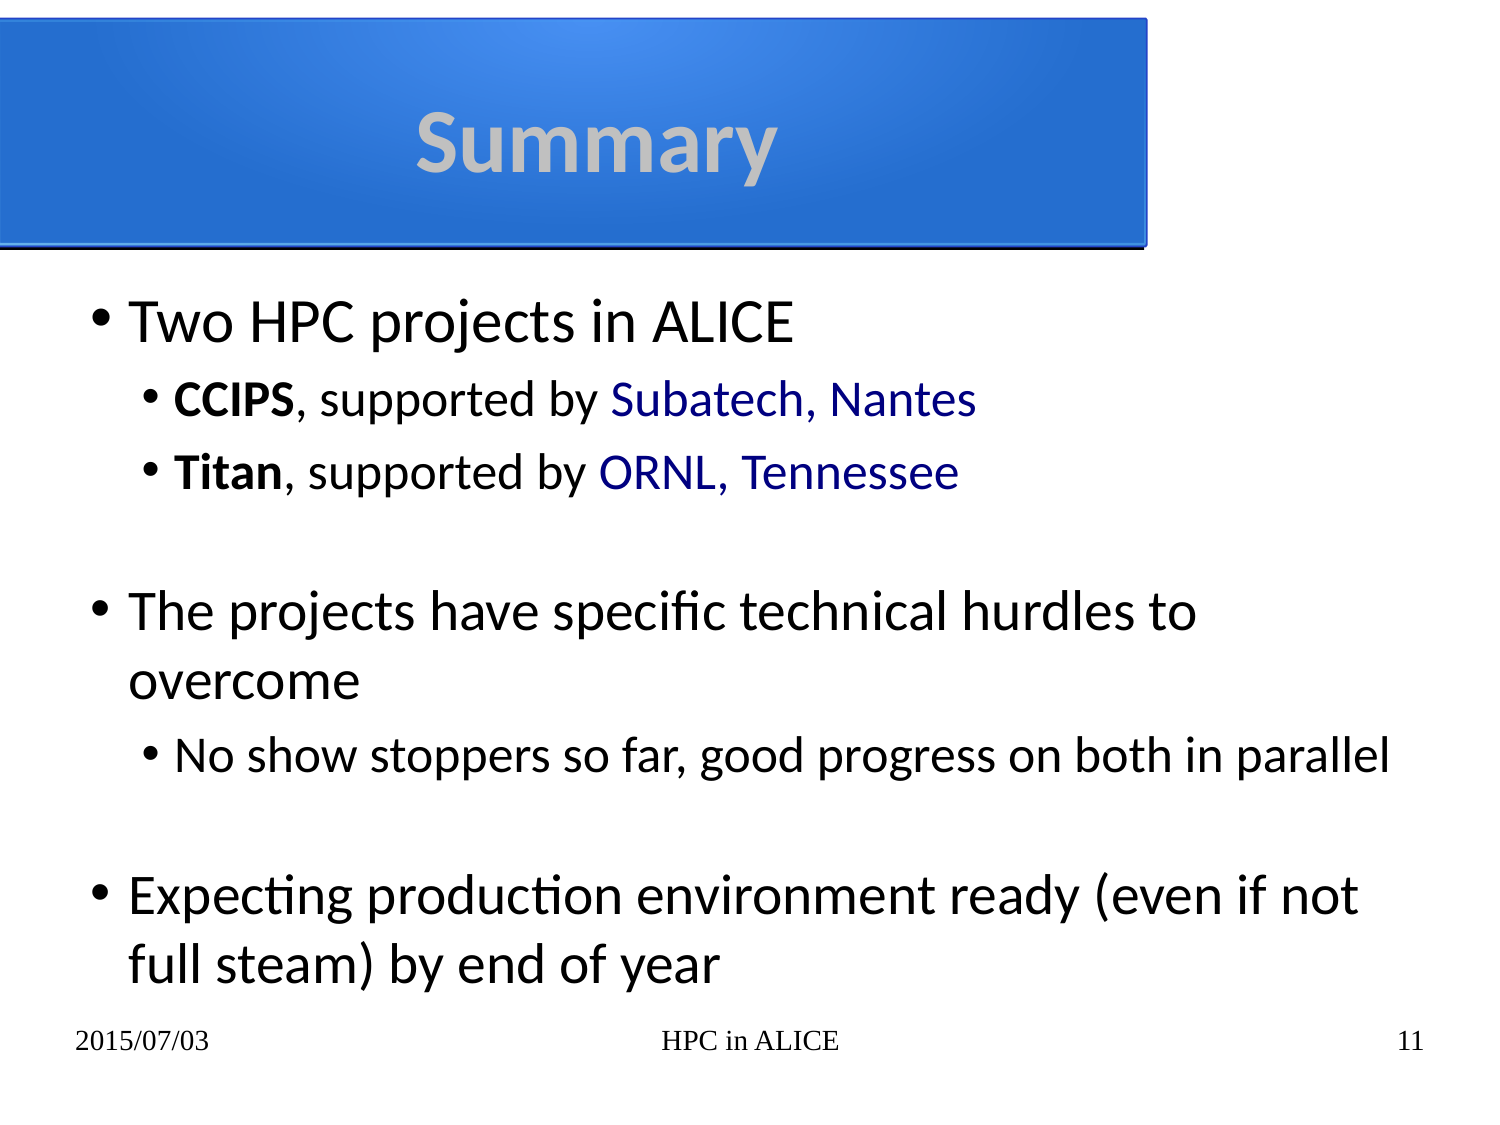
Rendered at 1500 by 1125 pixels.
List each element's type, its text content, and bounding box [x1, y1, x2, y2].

title Summary [75, 42, 1120, 229]
list Two HPC projects in ALICE CCIPS, supported by Subatech, Nantes Titan, supported by ORNL, Tennessee The projects have specific technical hurdles to overcome No show stoppers so far, good progress on both in parallel Expecting production environment ready (even if not full steam) by end of year [75, 271, 1426, 1006]
